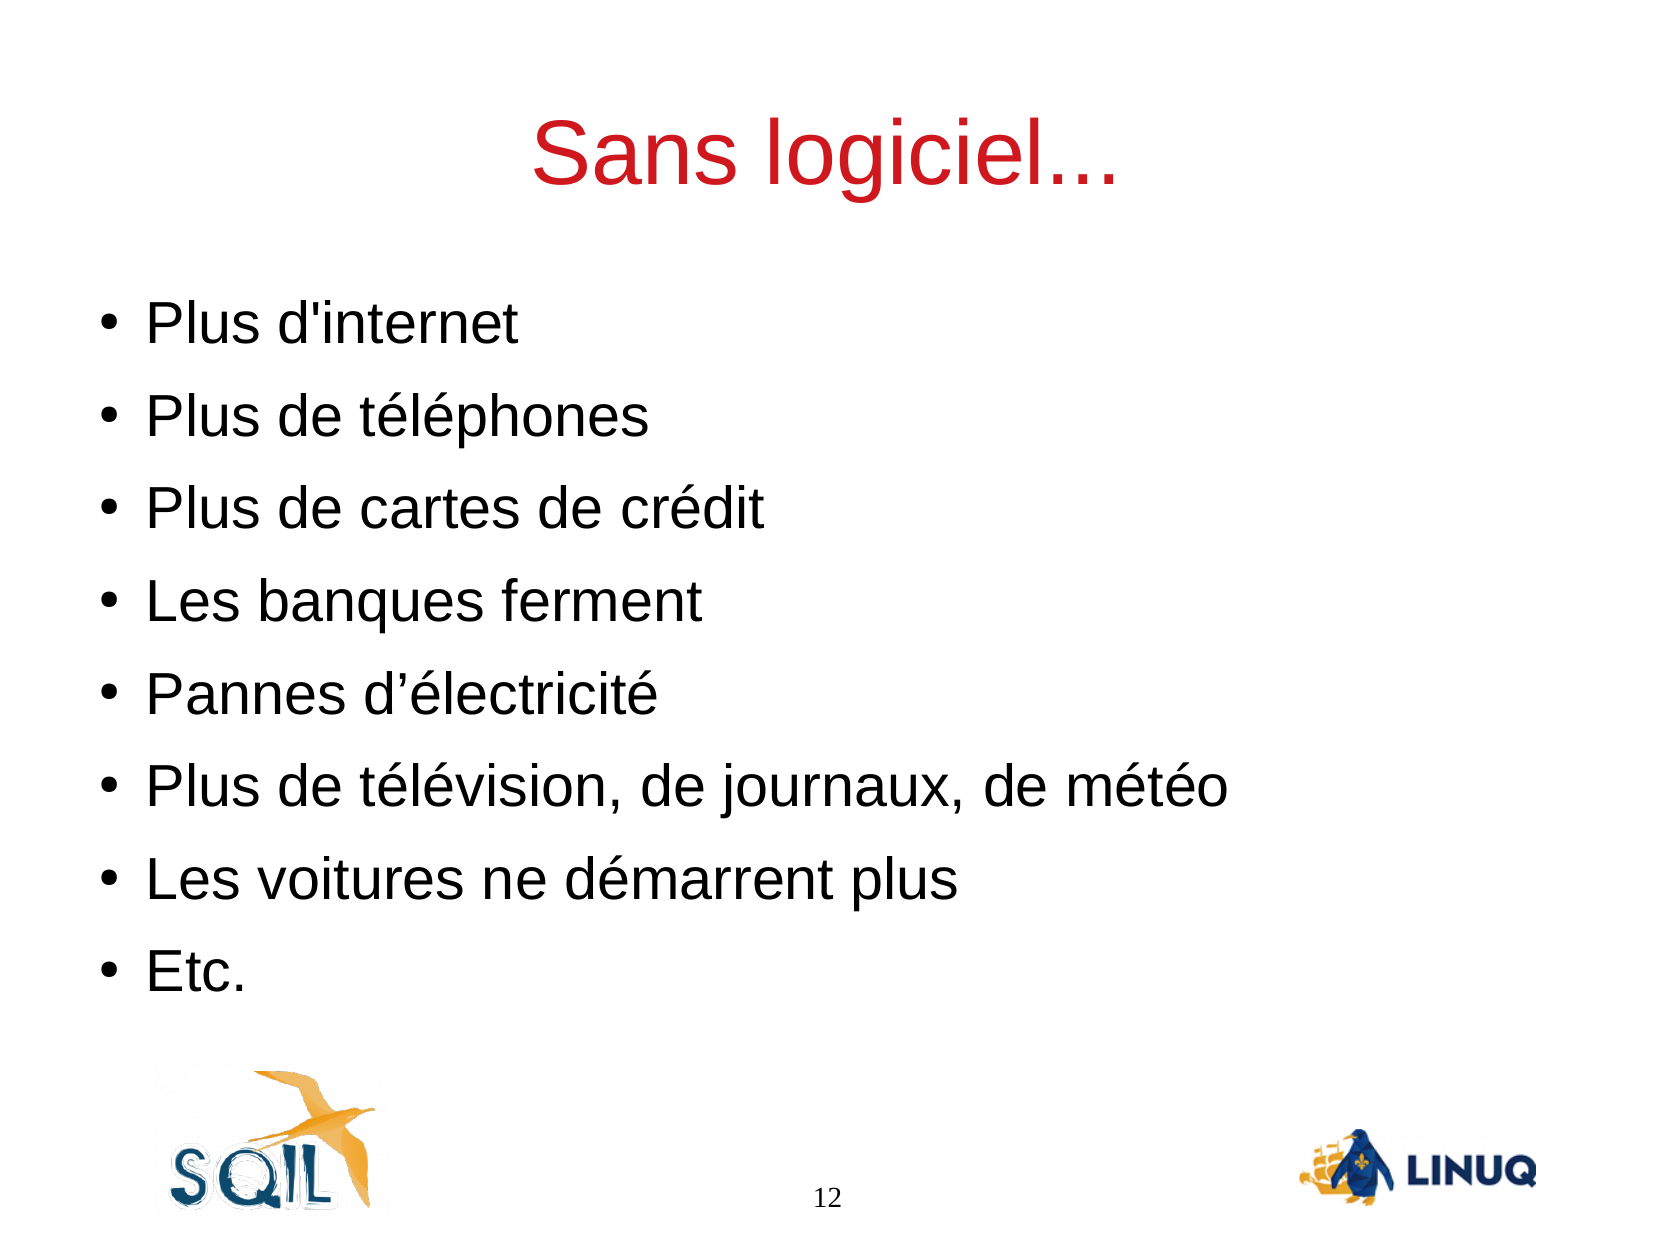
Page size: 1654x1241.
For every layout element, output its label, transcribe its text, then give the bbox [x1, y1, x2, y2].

picture [153, 1060, 390, 1220]
list Plus d'internet Plus de téléphones Plus de cartes de crédit Les banques ferment Pannes d’électricité Plus de télévision, de journaux, de météo Les voitures ne démarrent plus Etc. [82, 290, 1571, 1010]
picture [1299, 1129, 1536, 1206]
title Sans logiciel... [82, 49, 1571, 257]
